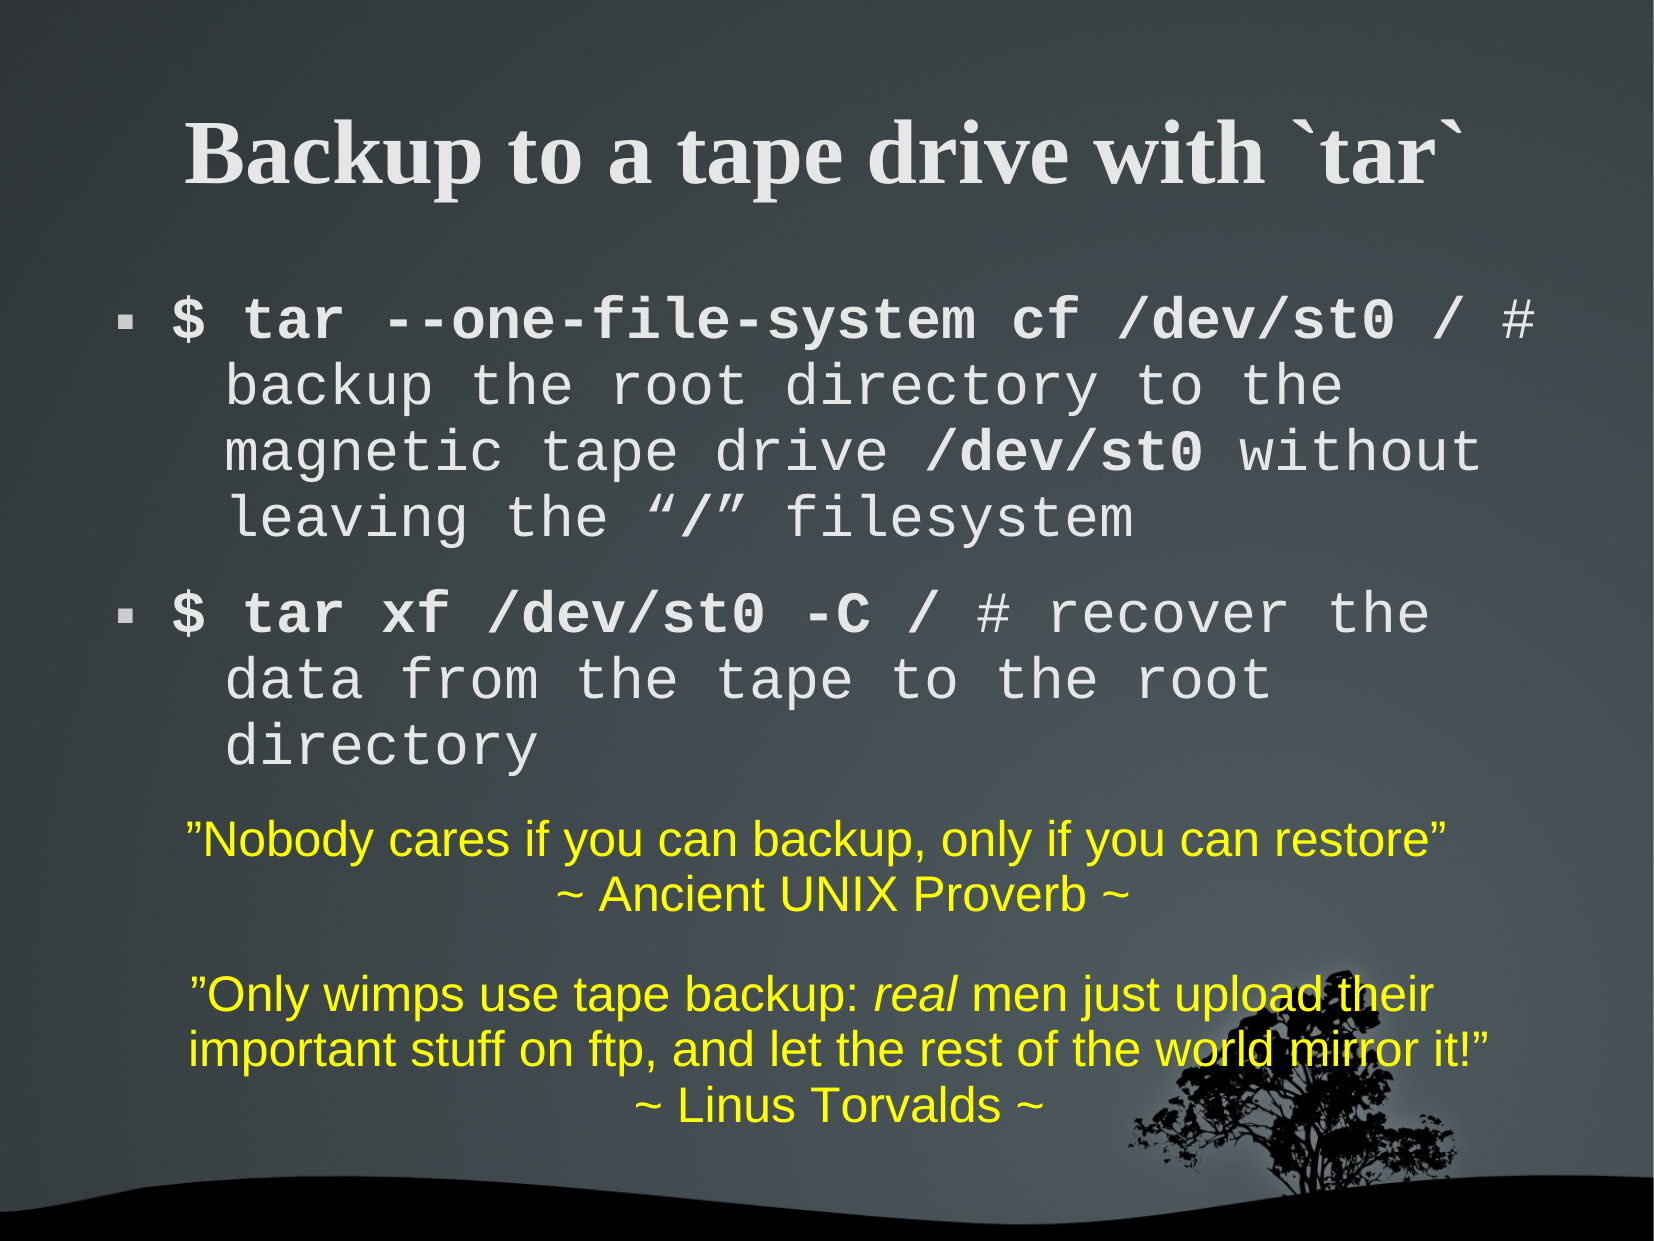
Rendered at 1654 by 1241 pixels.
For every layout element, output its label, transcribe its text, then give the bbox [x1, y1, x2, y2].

title Backup to a tape drive with `tar` [82, 33, 1571, 273]
text_box ”Only wimps use tape backup: real men just upload their important stuff on ftp, and let the rest of the world mirror it!” ~ Linus Torvalds ~ [36, 965, 1501, 1177]
text_box ”Nobody cares if you can backup, only if you can restore” ~ Ancient UNIX Proverb ~ [20, 810, 1525, 923]
picture [0, 0, 1654, 1241]
list $ tar --one-file-system cf /dev/st0 / # backup the root directory to the magnetic tape drive /dev/st0 without leaving the “/” filesystem $ tar xf /dev/st0 -C / # recover the data from the tape to the root directory [82, 290, 1571, 1109]
